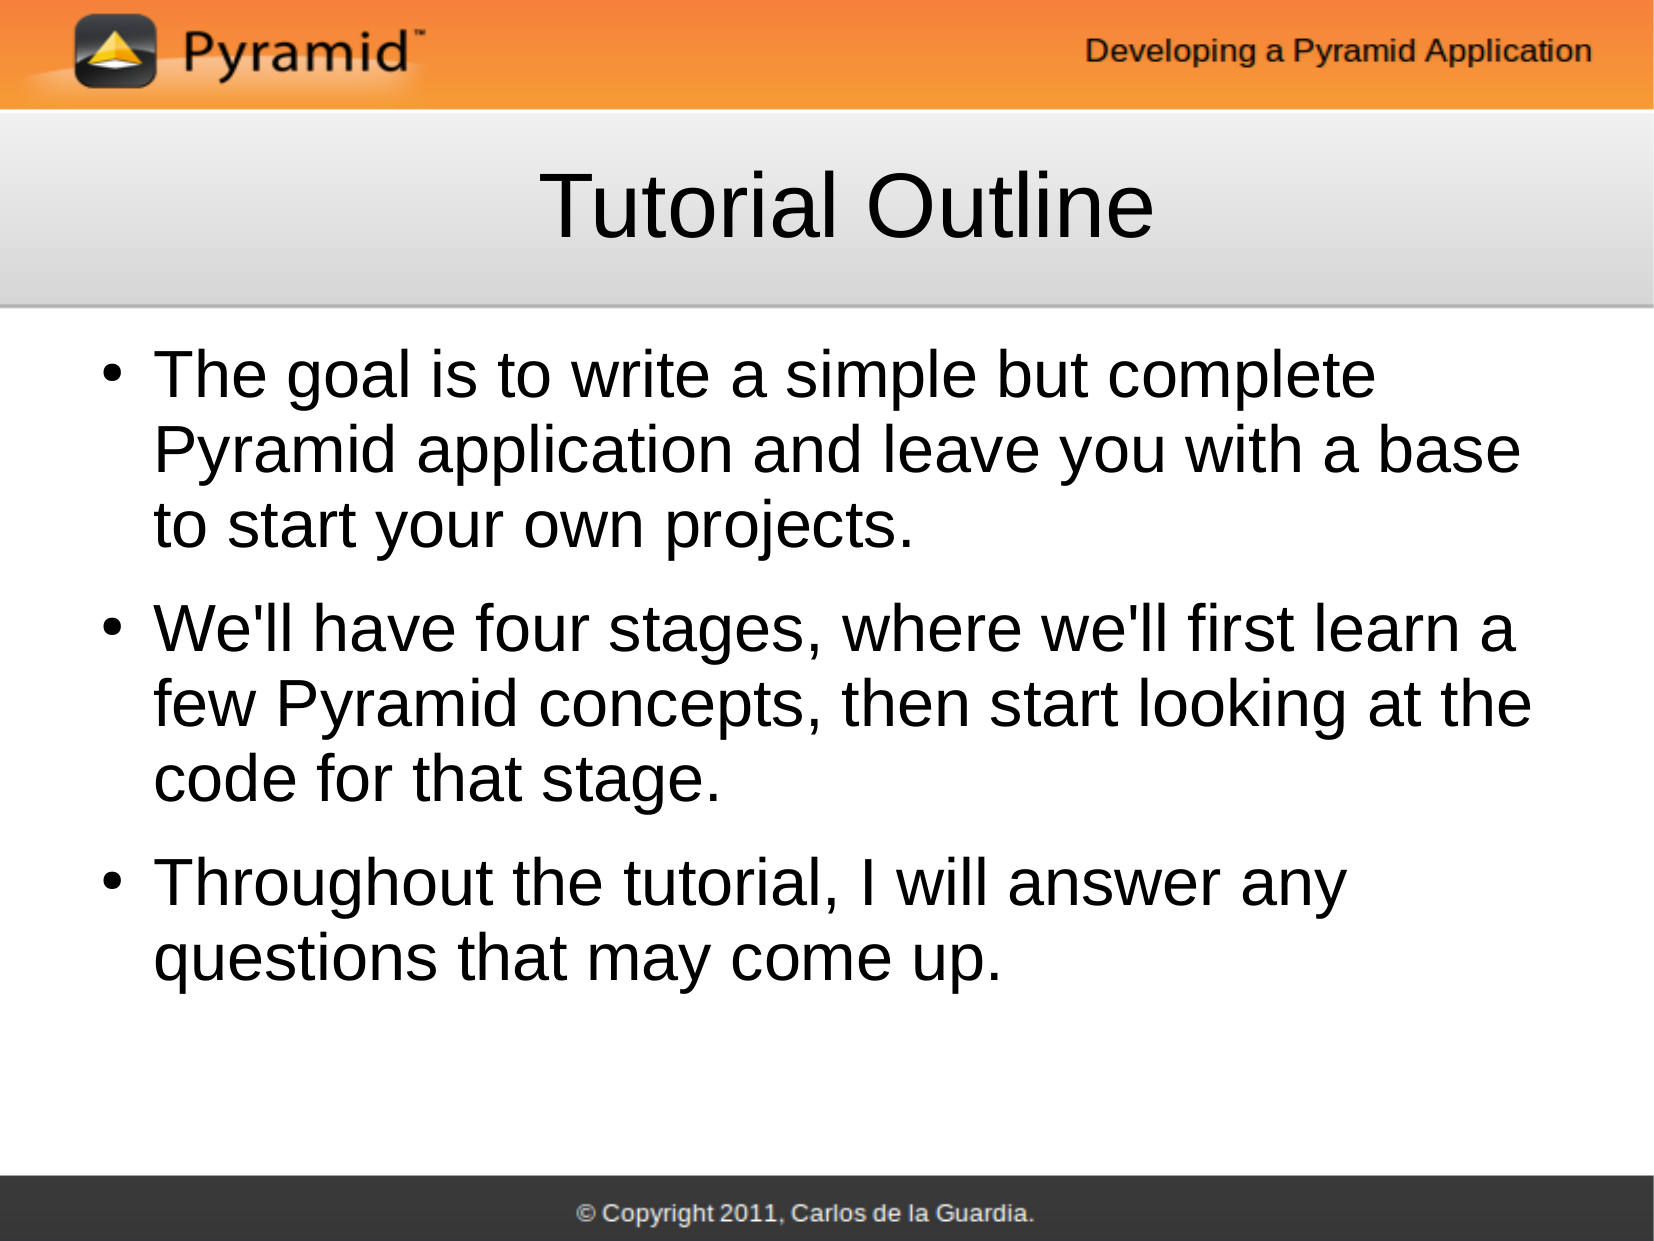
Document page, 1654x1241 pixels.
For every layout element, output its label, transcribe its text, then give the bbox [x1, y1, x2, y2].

list The goal is to write a simple but complete Pyramid application and leave you with a base to start your own projects. We'll have four stages, where we'll first learn a few Pyramid concepts, then start looking at the code for that stage. Throughout the tutorial, I will answer any questions that may come up. [82, 337, 1571, 1157]
picture [0, 0, 1654, 1241]
title Tutorial Outline [82, 112, 1613, 301]
